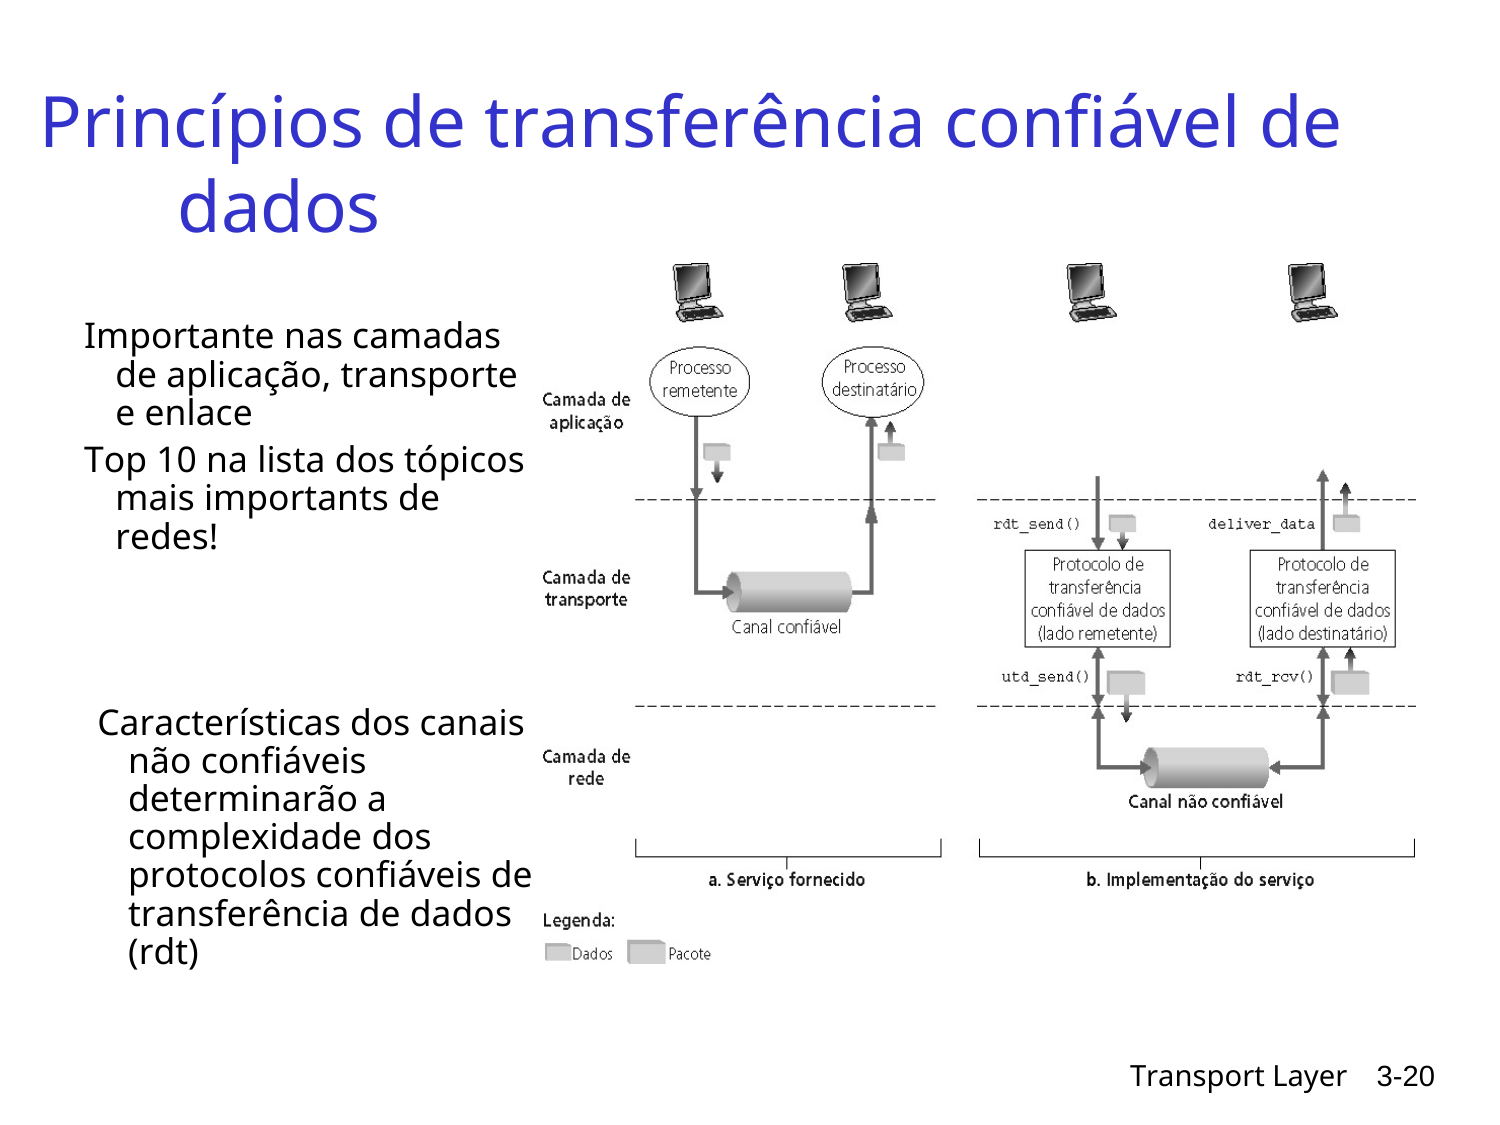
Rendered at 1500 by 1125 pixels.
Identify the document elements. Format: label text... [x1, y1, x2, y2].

list Importante nas camadas de aplicação, transporte e enlace Top 10 na lista dos tópicos mais importants de redes! [69, 310, 542, 603]
picture [542, 263, 1416, 964]
text_box Princípios de transferência confiável de dados [25, 69, 1500, 195]
list Características dos canais não confiáveis determinarão a complexidade dos protocolos confiáveis de transferência de dados (rdt) [82, 696, 567, 1009]
text_box 3-<número> [1339, 1050, 1451, 1125]
text_box Transport Layer [887, 1050, 1339, 1125]
